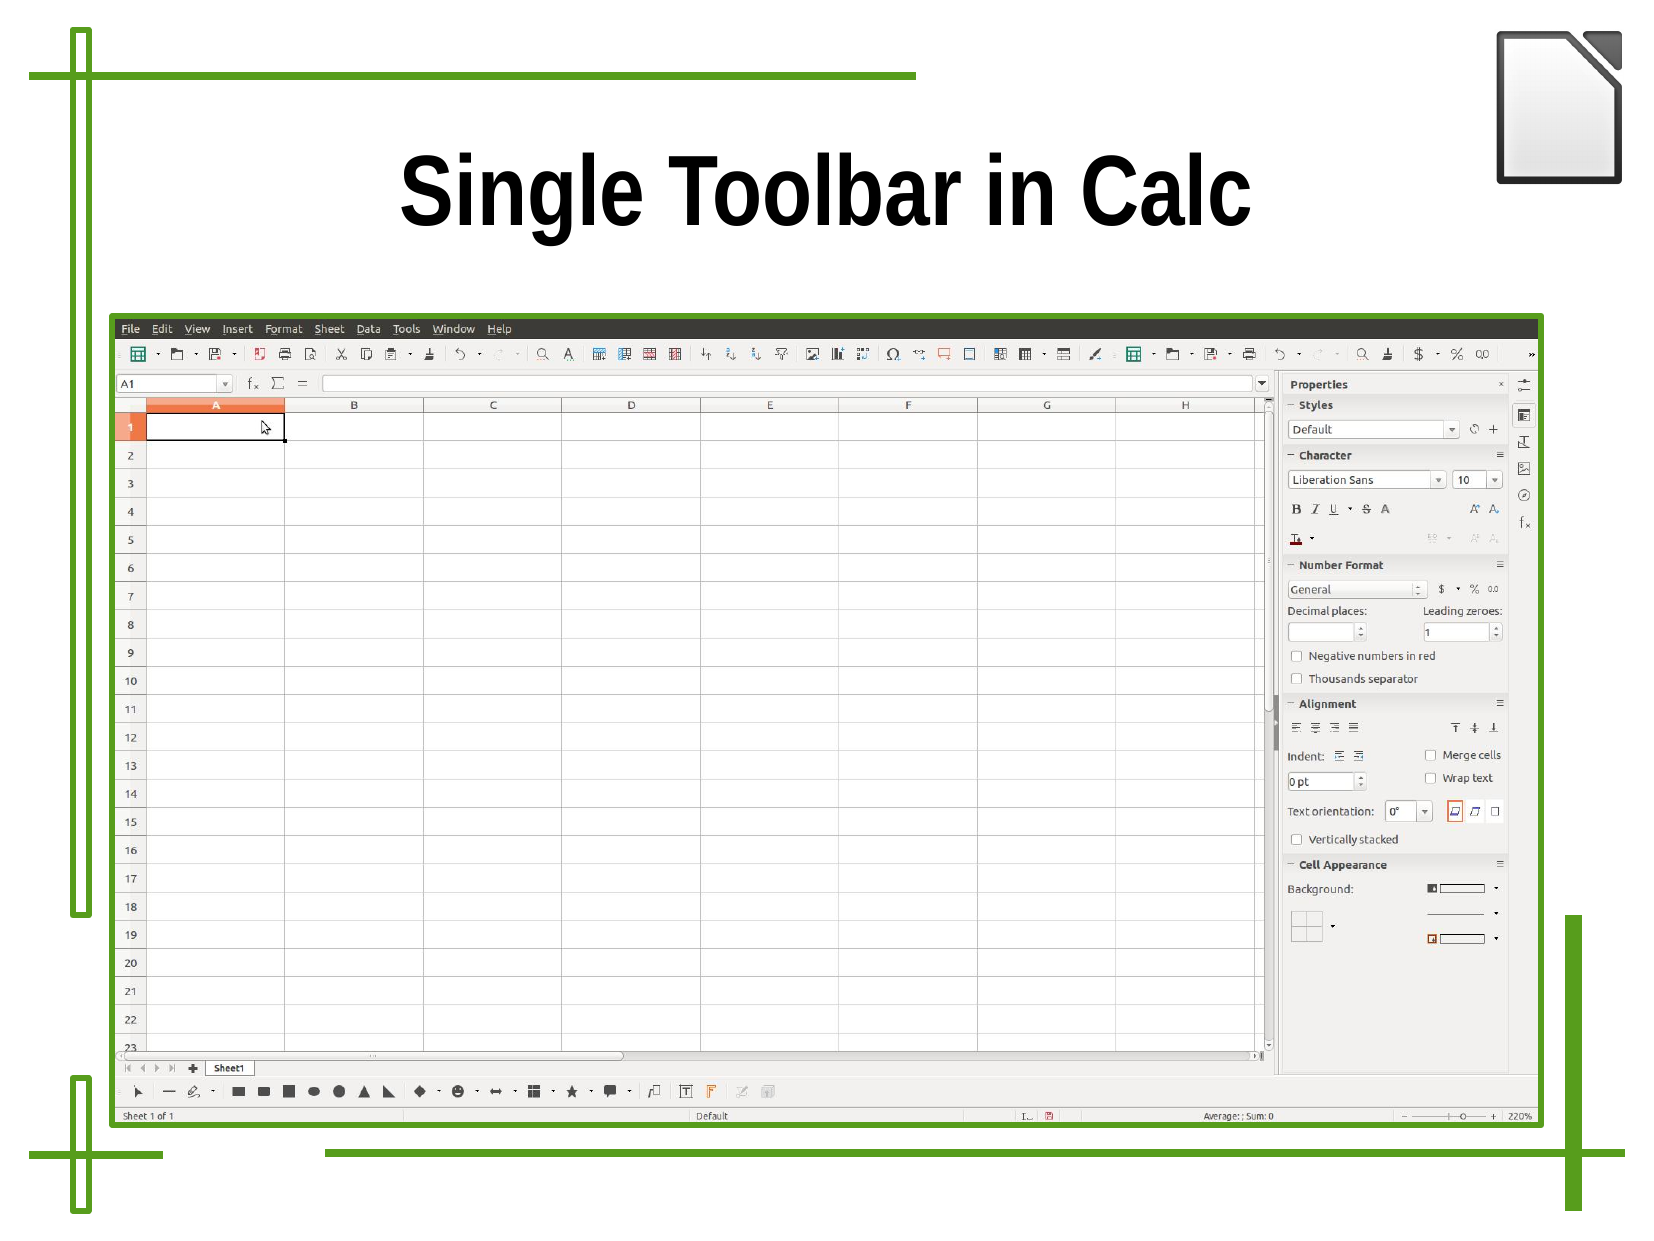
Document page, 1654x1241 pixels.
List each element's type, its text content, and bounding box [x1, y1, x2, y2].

title Single Toolbar in Calc [118, 118, 1536, 260]
picture [1494, 29, 1624, 186]
picture [115, 318, 1539, 1123]
